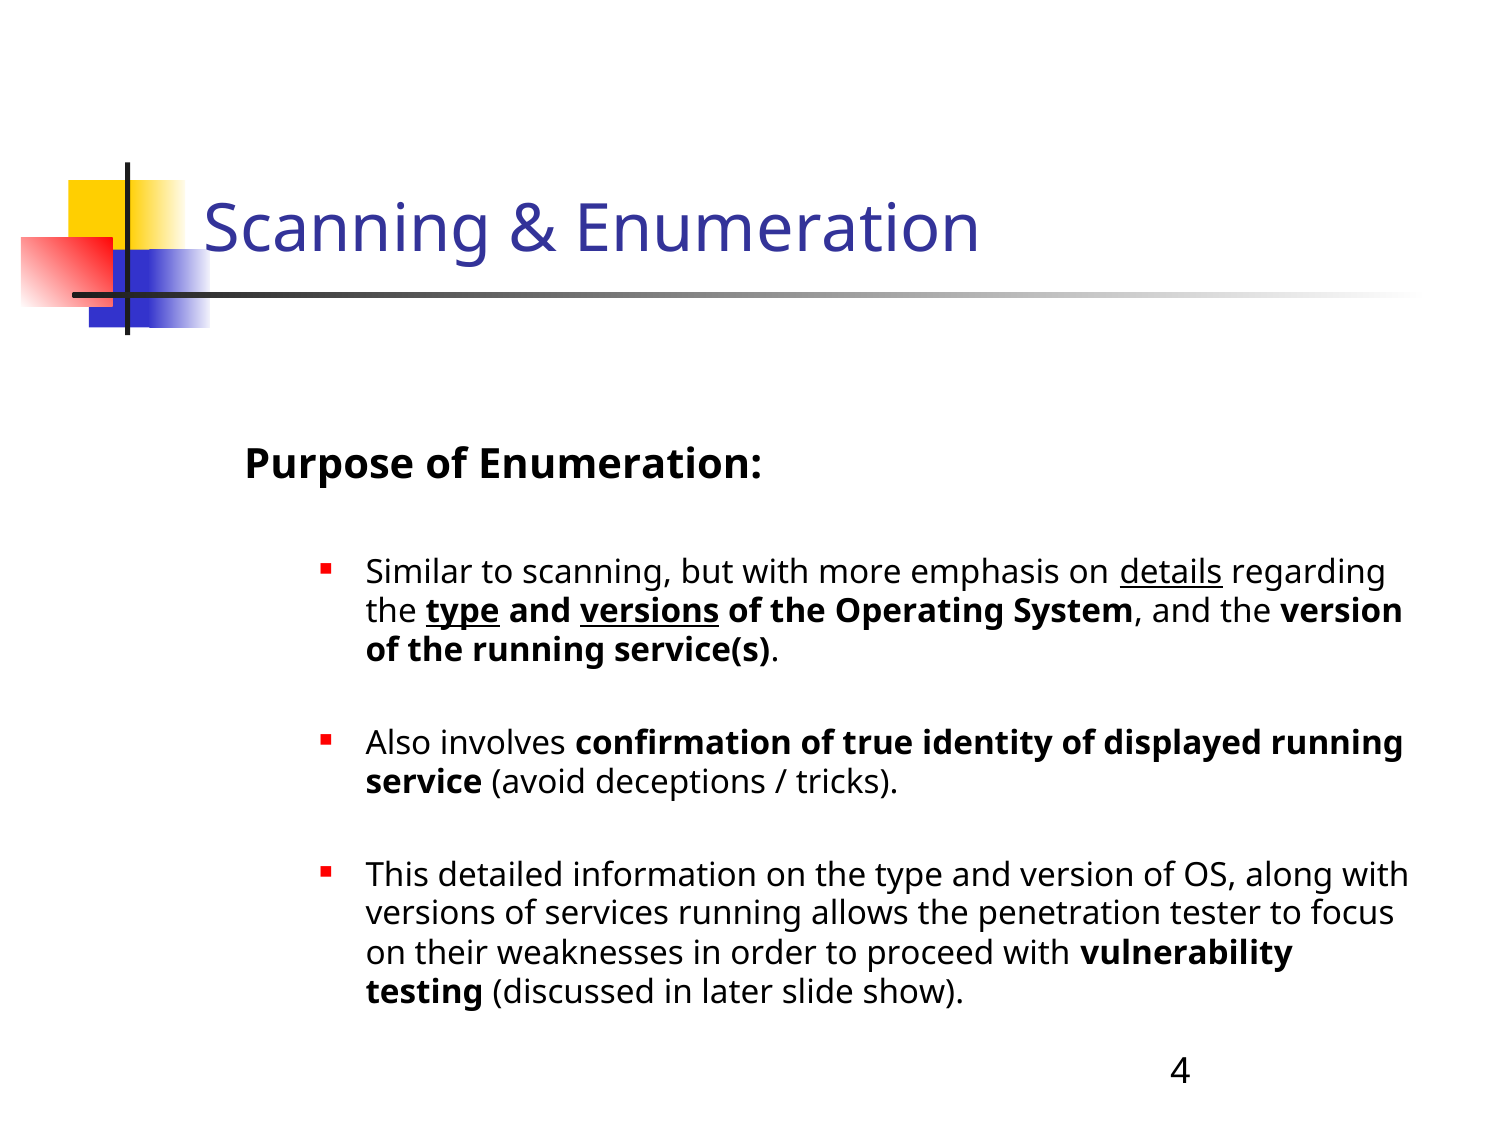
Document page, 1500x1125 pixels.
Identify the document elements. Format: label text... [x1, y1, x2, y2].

title Scanning & Enumeration [188, 35, 1468, 276]
list Purpose of Enumeration: Similar to scanning, but with more emphasis on details regarding the type and versions of the Operating System, and the version of the running service(s). Also involves confirmation of true identity of displayed running service (avoid deceptions / tricks). This detailed information on the type and version of OS, along with versions of services running allows the penetration tester to focus on their weaknesses in order to proceed with vulnerability testing (discussed in later slide show). [229, 365, 1434, 1034]
